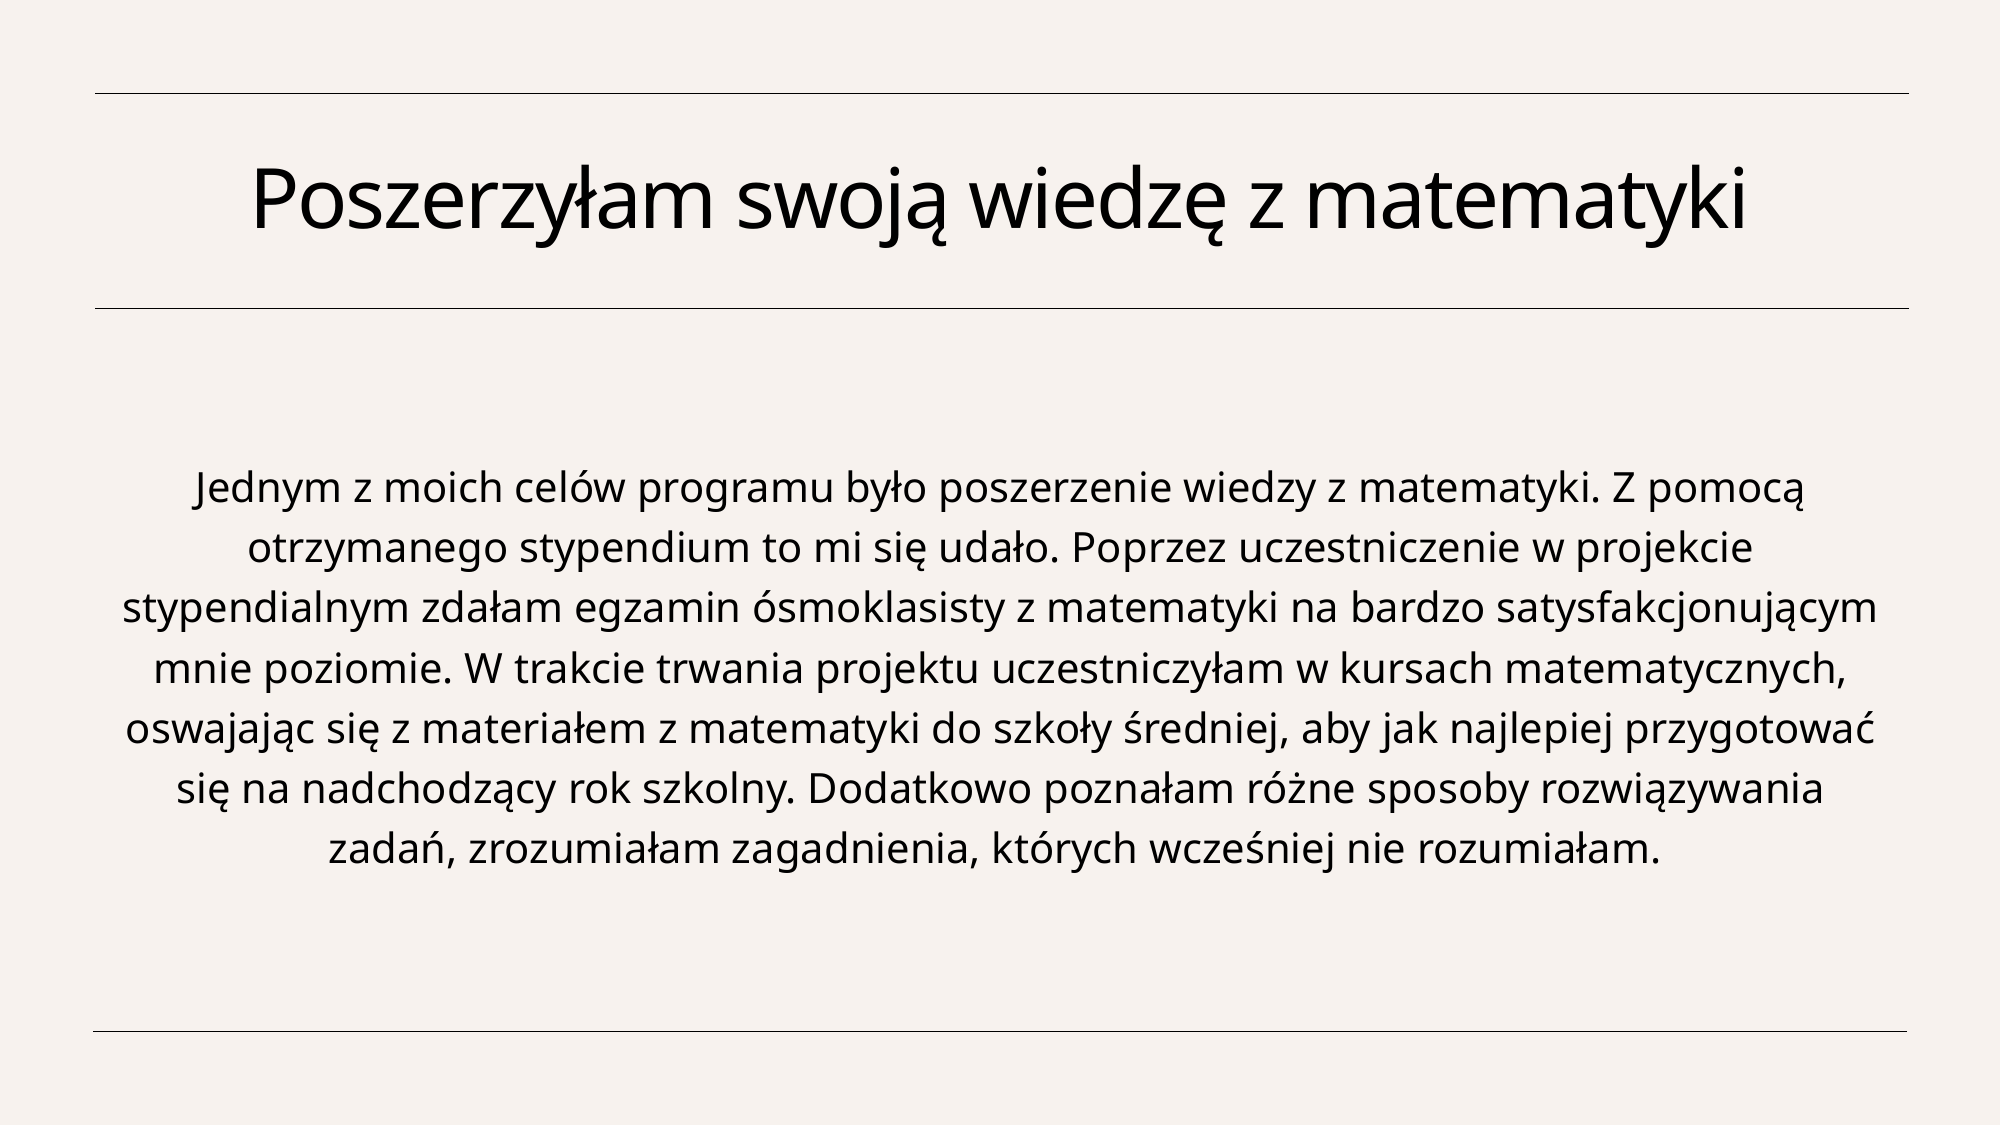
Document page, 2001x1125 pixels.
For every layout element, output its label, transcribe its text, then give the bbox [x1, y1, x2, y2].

title Poszerzyłam swoją wiedzę z matematyki [93, 113, 1907, 291]
list Jednym z moich celów programu było poszerzenie wiedzy z matematyki. Z pomocą otrzymanego stypendium to mi się udało. Poprzez uczestniczenie w projekcie stypendialnym zdałam egzamin ósmoklasisty z matematyki na bardzo satysfakcjonującym mnie poziomie. W trakcie trwania projektu uczestniczyłam w kursach matematycznych, oswajając się z materiałem z matematyki do szkoły średniej, aby jak najlepiej przygotować się na nadchodzący rok szkolny. Dodatkowo poznałam różne sposoby rozwiązywania zadań, zrozumiałam zagadnienia, których wcześniej nie rozumiałam. [93, 340, 1909, 983]
